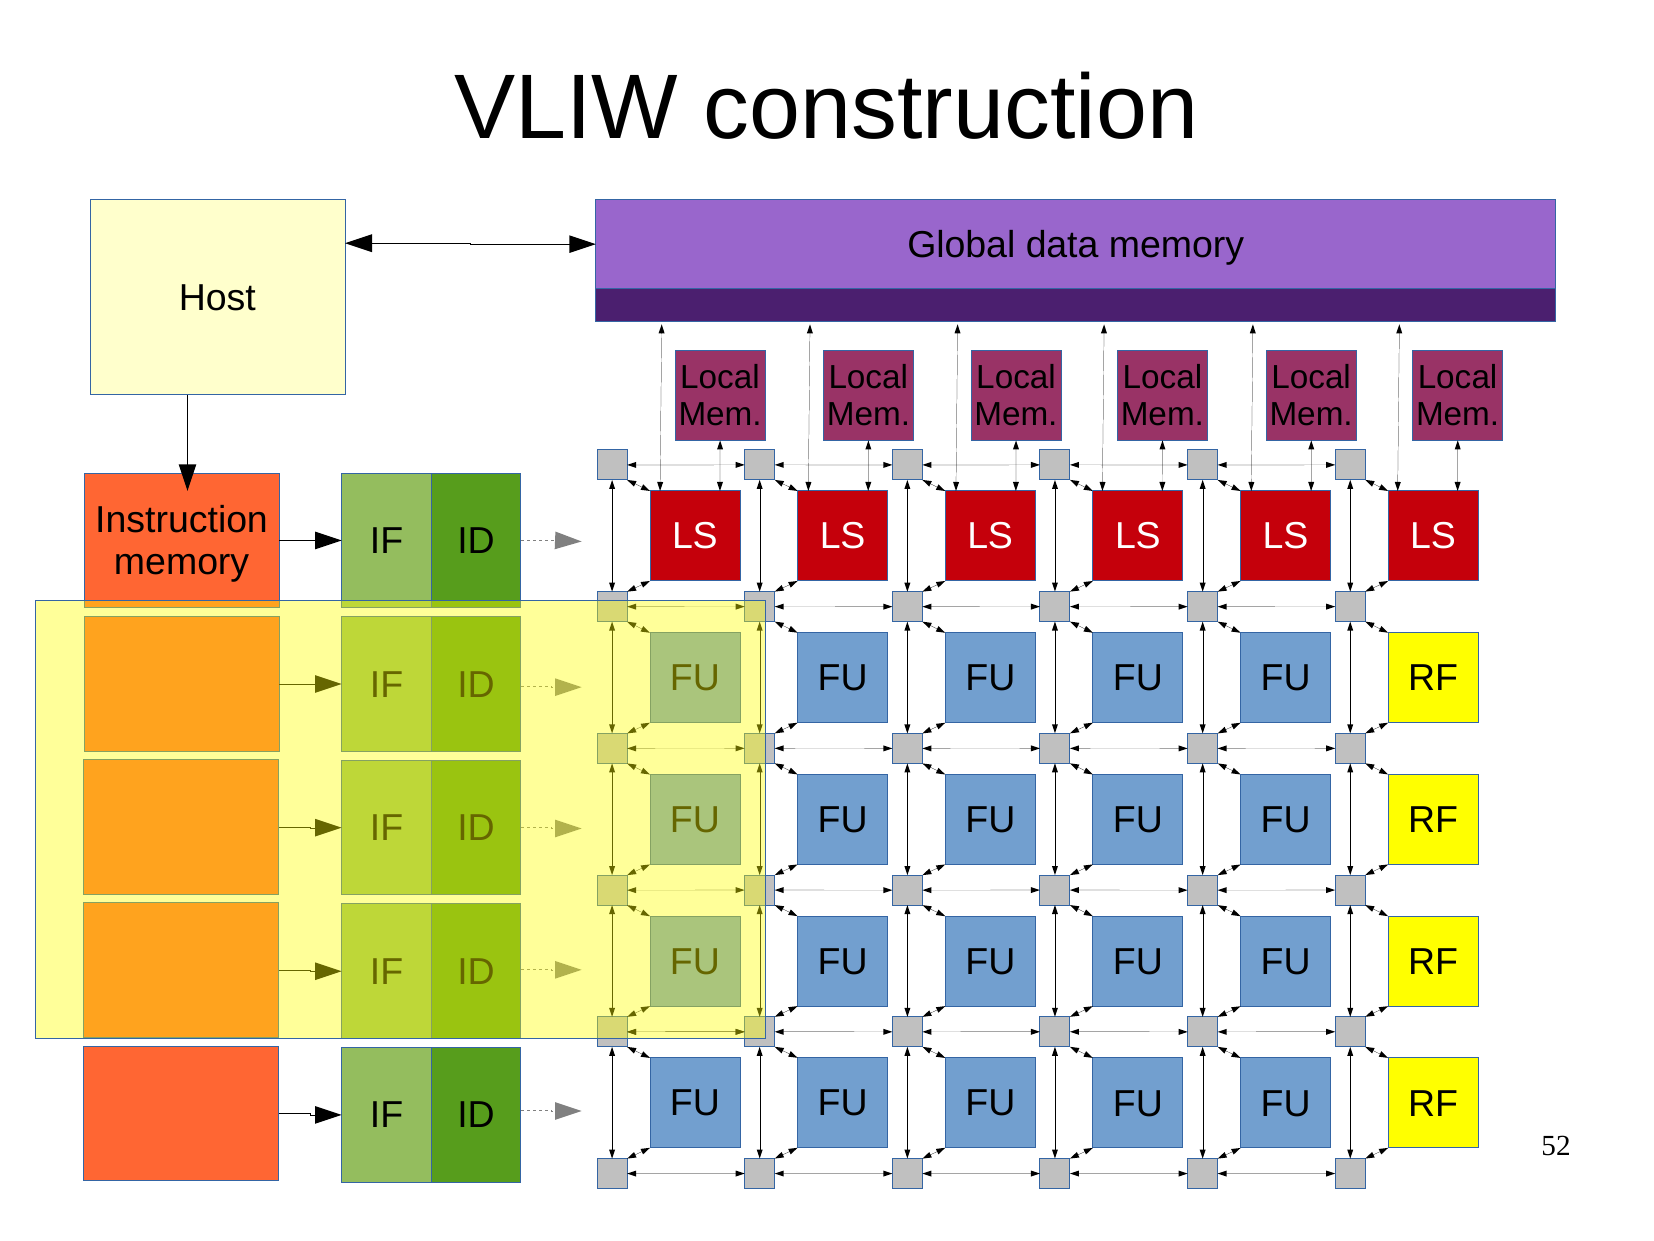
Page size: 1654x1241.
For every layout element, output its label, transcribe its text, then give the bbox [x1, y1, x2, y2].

text_box LS [1388, 490, 1479, 581]
text_box [597, 1158, 628, 1189]
text_box LS [1240, 490, 1331, 581]
text_box FU [1092, 774, 1183, 865]
text_box [1039, 1158, 1070, 1189]
text_box FU [1240, 632, 1331, 723]
text_box [1187, 875, 1218, 906]
text_box FU [1240, 774, 1331, 865]
text_box RF [1388, 774, 1479, 865]
text_box [892, 591, 923, 622]
text_box LS [1092, 490, 1183, 581]
text_box [597, 449, 628, 480]
text_box FU [1092, 1057, 1183, 1148]
text_box [1039, 1016, 1070, 1047]
text_box Local Mem. [1412, 350, 1503, 441]
text_box FU [797, 916, 888, 1007]
text_box [744, 1158, 775, 1189]
text_box Local Mem. [971, 350, 1062, 441]
text_box [1187, 733, 1218, 764]
text_box [892, 733, 923, 764]
text_box RF [1388, 1057, 1479, 1148]
text_box FU [1240, 1057, 1331, 1148]
text_box Global data memory [595, 211, 1556, 288]
text_box [744, 449, 775, 480]
text_box ID [432, 473, 521, 600]
text_box IF [341, 1047, 432, 1183]
text_box ID [432, 1047, 521, 1183]
text_box [1187, 591, 1218, 622]
text_box Host [90, 211, 346, 395]
text_box FU [945, 1057, 1036, 1148]
text_box FU [797, 1057, 888, 1148]
text_box [1335, 449, 1366, 480]
text_box Local Mem. [1117, 350, 1208, 441]
text_box LS [650, 490, 741, 581]
text_box FU [797, 632, 888, 723]
text_box [892, 1158, 923, 1189]
text_box RF [1388, 916, 1479, 1007]
text_box [892, 875, 923, 906]
text_box IF [341, 473, 432, 600]
text_box FU [945, 774, 1036, 865]
text_box Local Mem. [675, 350, 766, 441]
text_box [1335, 875, 1366, 906]
text_box [1187, 1016, 1218, 1047]
text_box [1335, 1016, 1366, 1047]
text_box [595, 288, 1556, 322]
text_box RF [1388, 632, 1479, 723]
text_box FU [1240, 916, 1331, 1007]
text_box FU [797, 774, 888, 865]
text_box [1039, 449, 1070, 480]
text_box [35, 591, 775, 1047]
text_box FU [650, 1057, 741, 1148]
title VLIW construction [82, 2, 1571, 211]
text_box [1039, 733, 1070, 764]
text_box FU [945, 916, 1036, 1007]
text_box [892, 1016, 923, 1047]
text_box LS [945, 490, 1036, 581]
text_box [1335, 733, 1366, 764]
text_box FU [1092, 916, 1183, 1007]
text_box [1187, 449, 1218, 480]
text_box FU [1092, 632, 1183, 723]
text_box [892, 449, 923, 480]
text_box LS [797, 490, 888, 581]
text_box [83, 1046, 279, 1181]
text_box [1039, 591, 1070, 622]
text_box Instruction memory [84, 473, 280, 600]
text_box [1335, 1158, 1366, 1189]
text_box Local Mem. [1266, 350, 1357, 441]
text_box [1335, 591, 1366, 622]
text_box Local Mem. [823, 350, 914, 441]
text_box [1187, 1158, 1218, 1189]
text_box FU [945, 632, 1036, 723]
text_box [1039, 875, 1070, 906]
